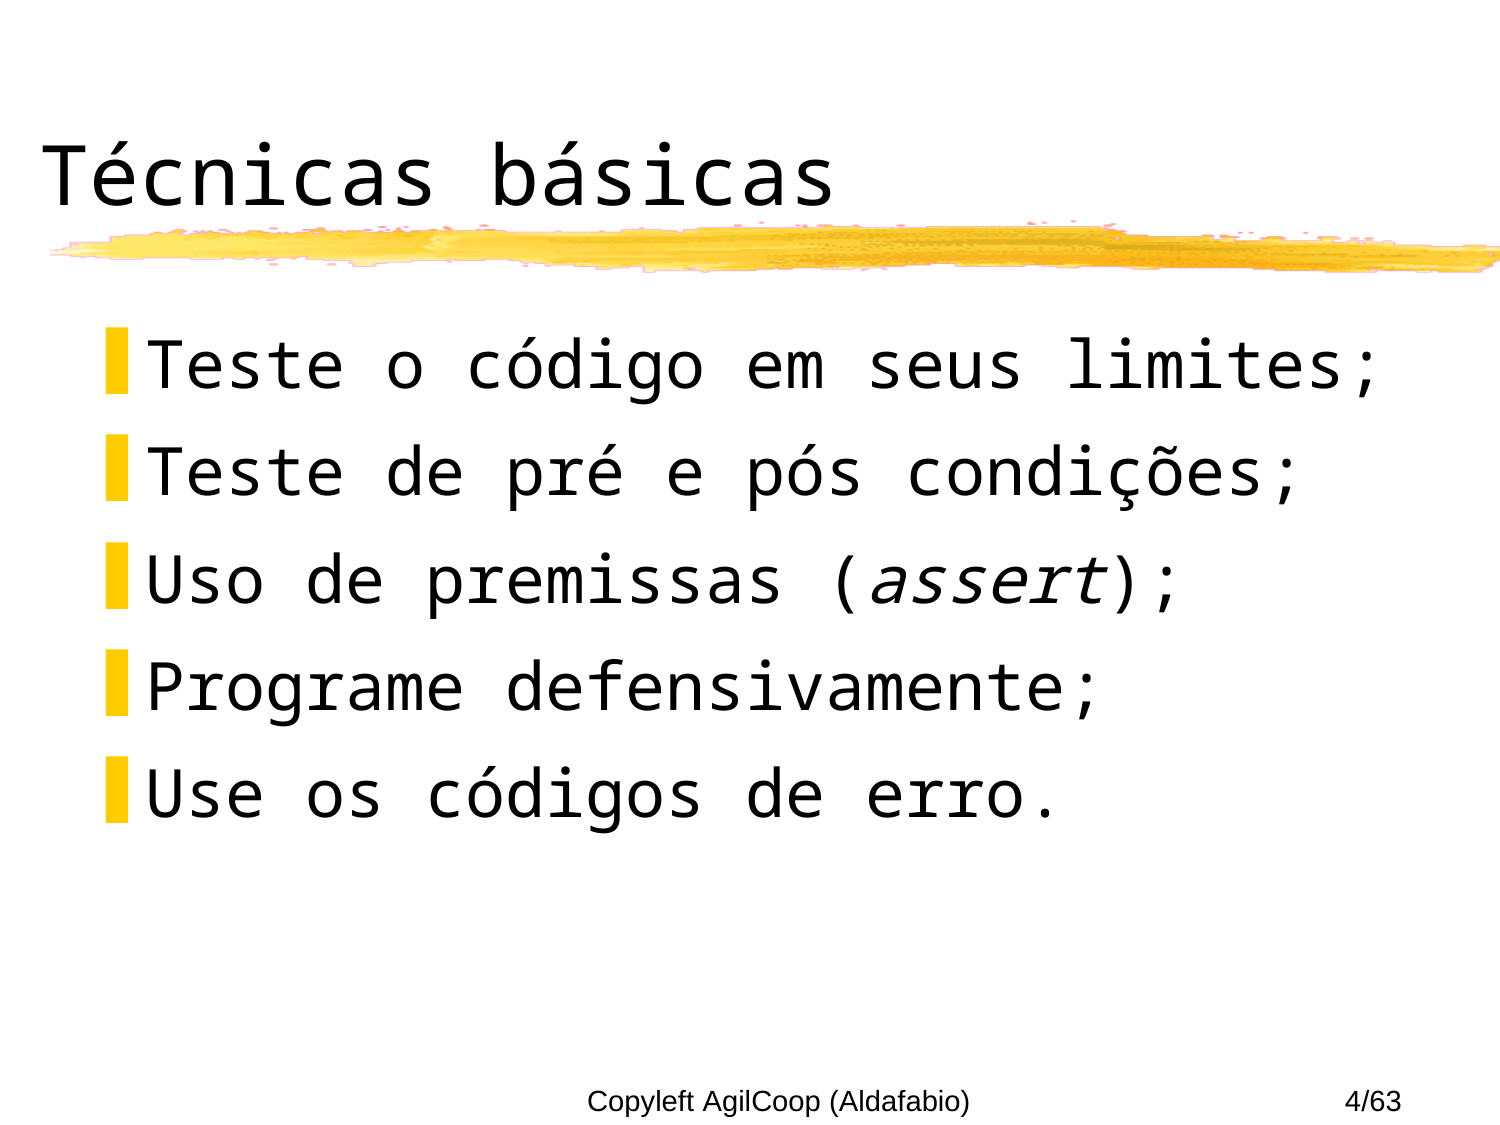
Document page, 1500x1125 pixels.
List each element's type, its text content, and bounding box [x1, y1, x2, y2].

title Técnicas básicas [24, 74, 1488, 238]
picture [50, 215, 1500, 284]
list Teste o código em seus limites; Teste de pré e pós condições; Uso de premissas (assert); Programe defensivamente; Use os códigos de erro. [74, 309, 1417, 994]
